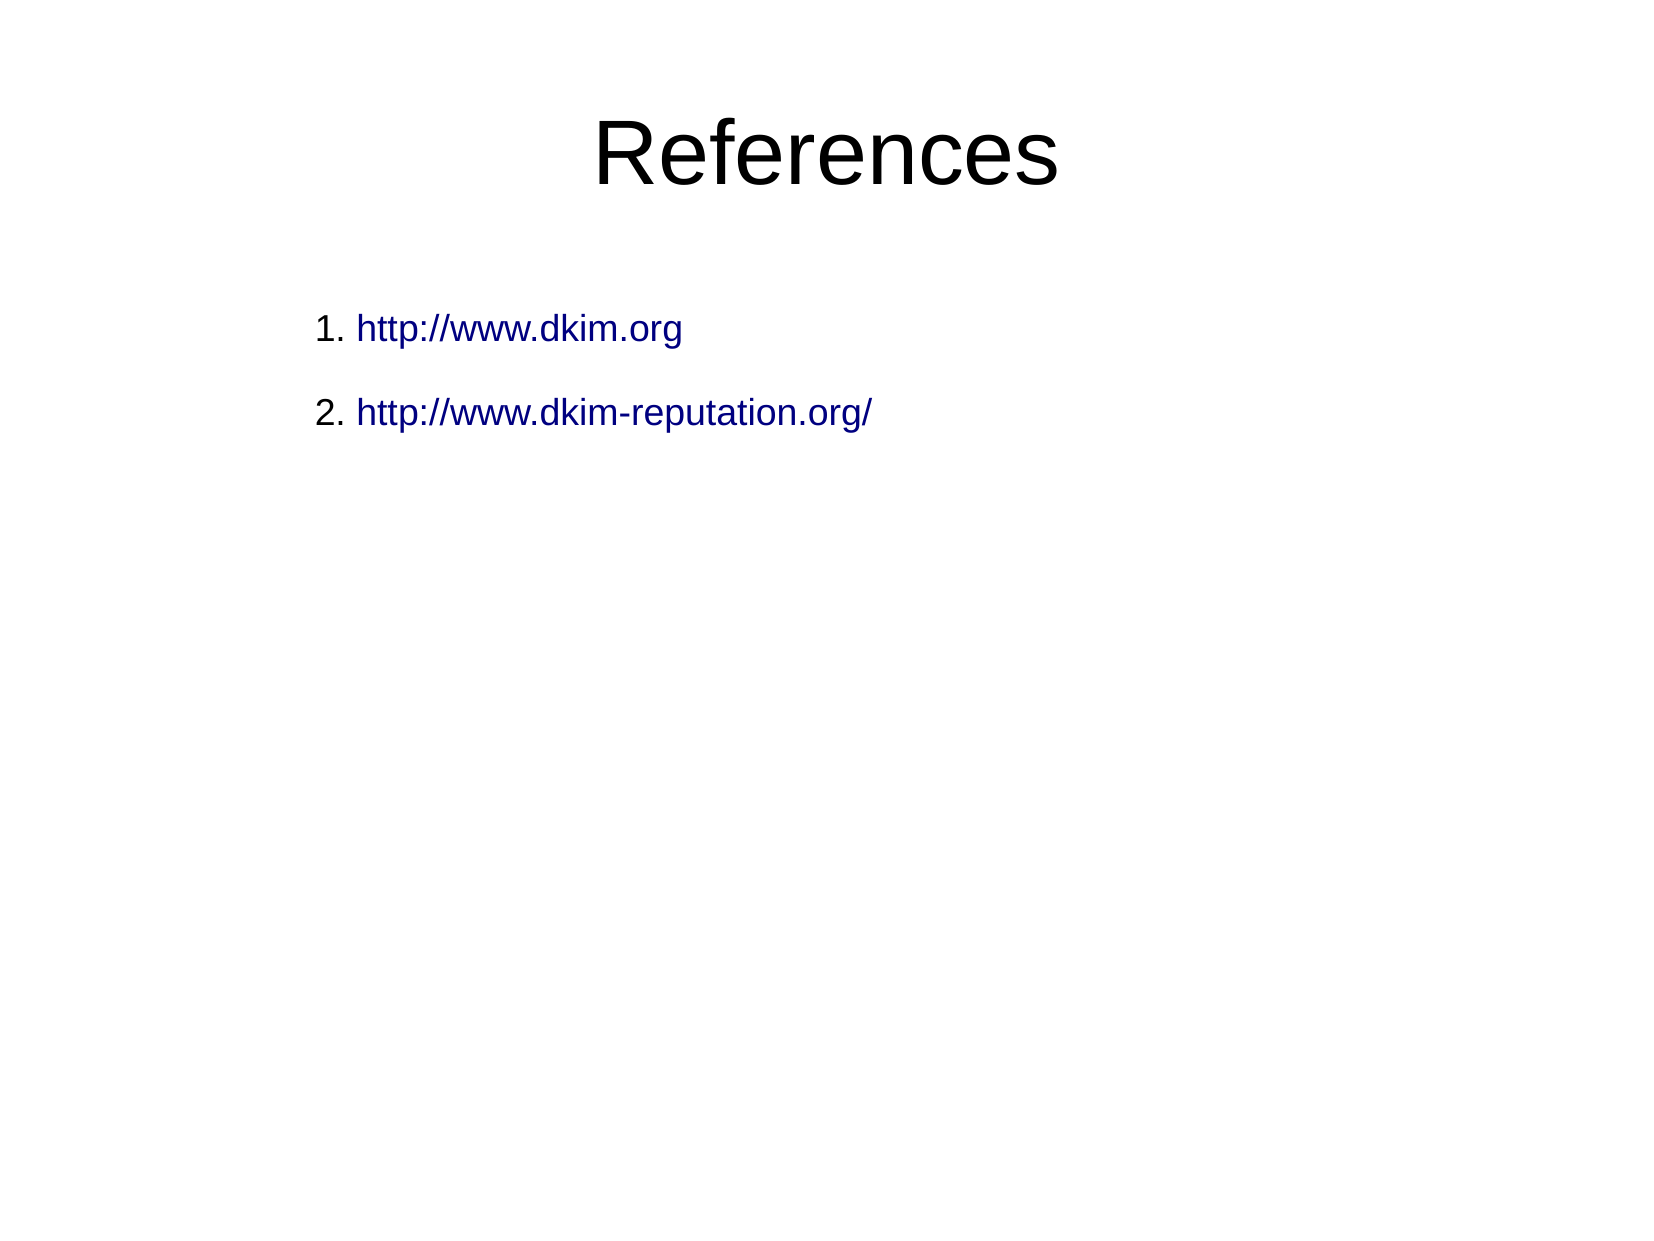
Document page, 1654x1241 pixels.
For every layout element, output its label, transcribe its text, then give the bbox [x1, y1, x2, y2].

title References [82, 56, 1571, 250]
text_box 1. http://www.dkim.org 2. http://www.dkim-reputation.org/ [300, 300, 1463, 483]
